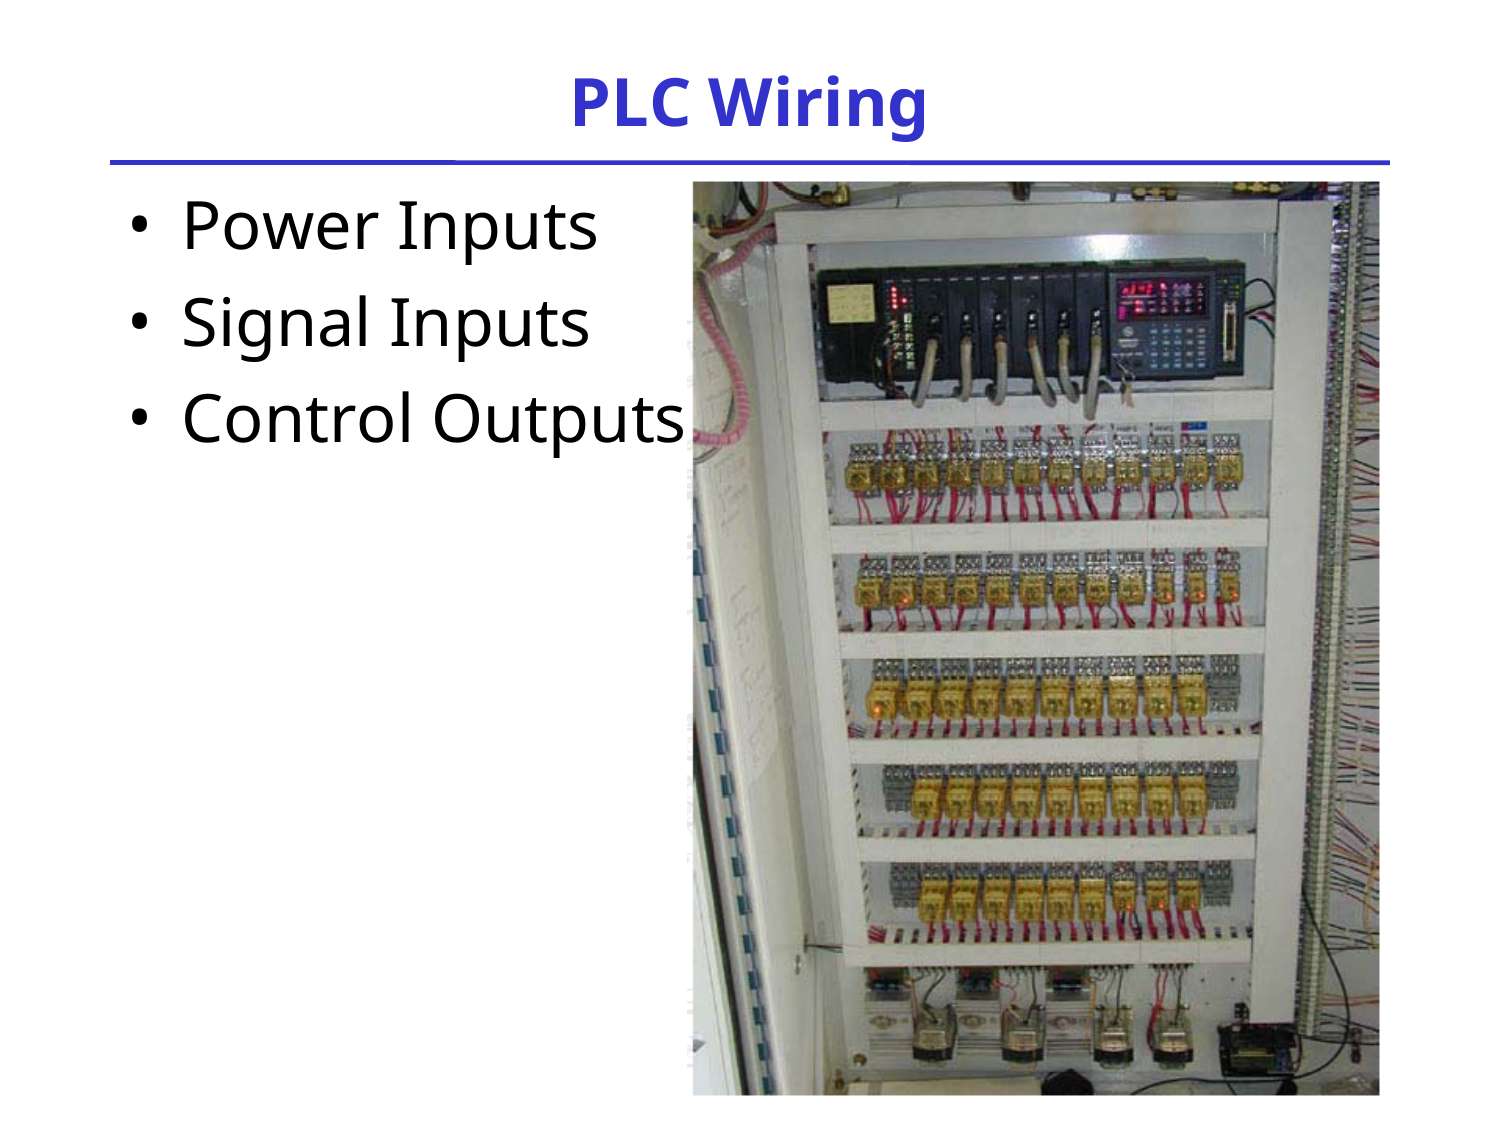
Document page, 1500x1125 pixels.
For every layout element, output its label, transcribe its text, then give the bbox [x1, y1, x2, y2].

picture [687, 174, 1386, 1102]
list Power Inputs Signal Inputs Control Outputs [112, 174, 687, 1000]
title PLC Wiring [112, 49, 1388, 150]
